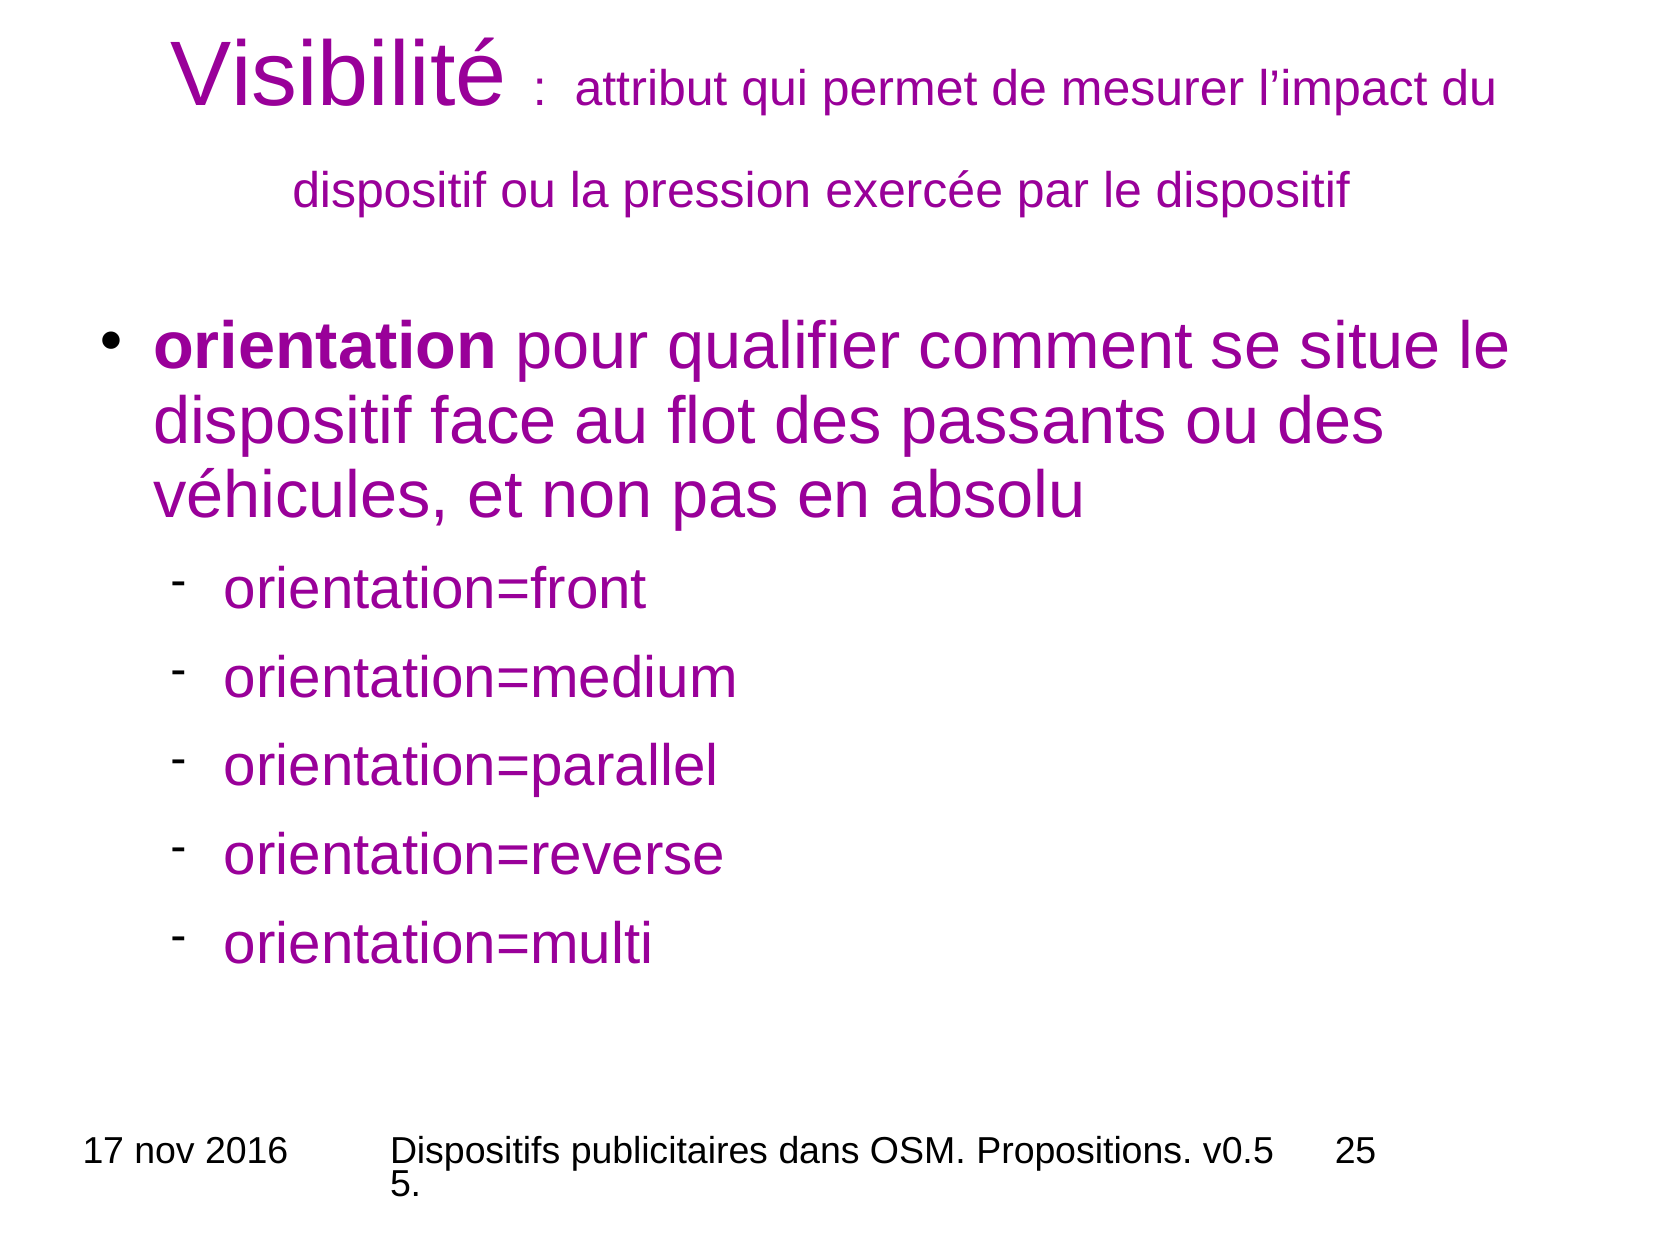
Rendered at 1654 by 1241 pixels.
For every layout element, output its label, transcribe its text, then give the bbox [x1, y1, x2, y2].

list orientation pour qualifier comment se situe le dispositif face au flot des passants ou des véhicules, et non pas en absolu orientation=front orientation=medium orientation=parallel orientation=reverse orientation=multi [82, 195, 1571, 1096]
title Visibilité : attribut qui permet de mesurer l’impact du dispositif ou la pression exercée par le dispositif [90, 19, 1579, 225]
